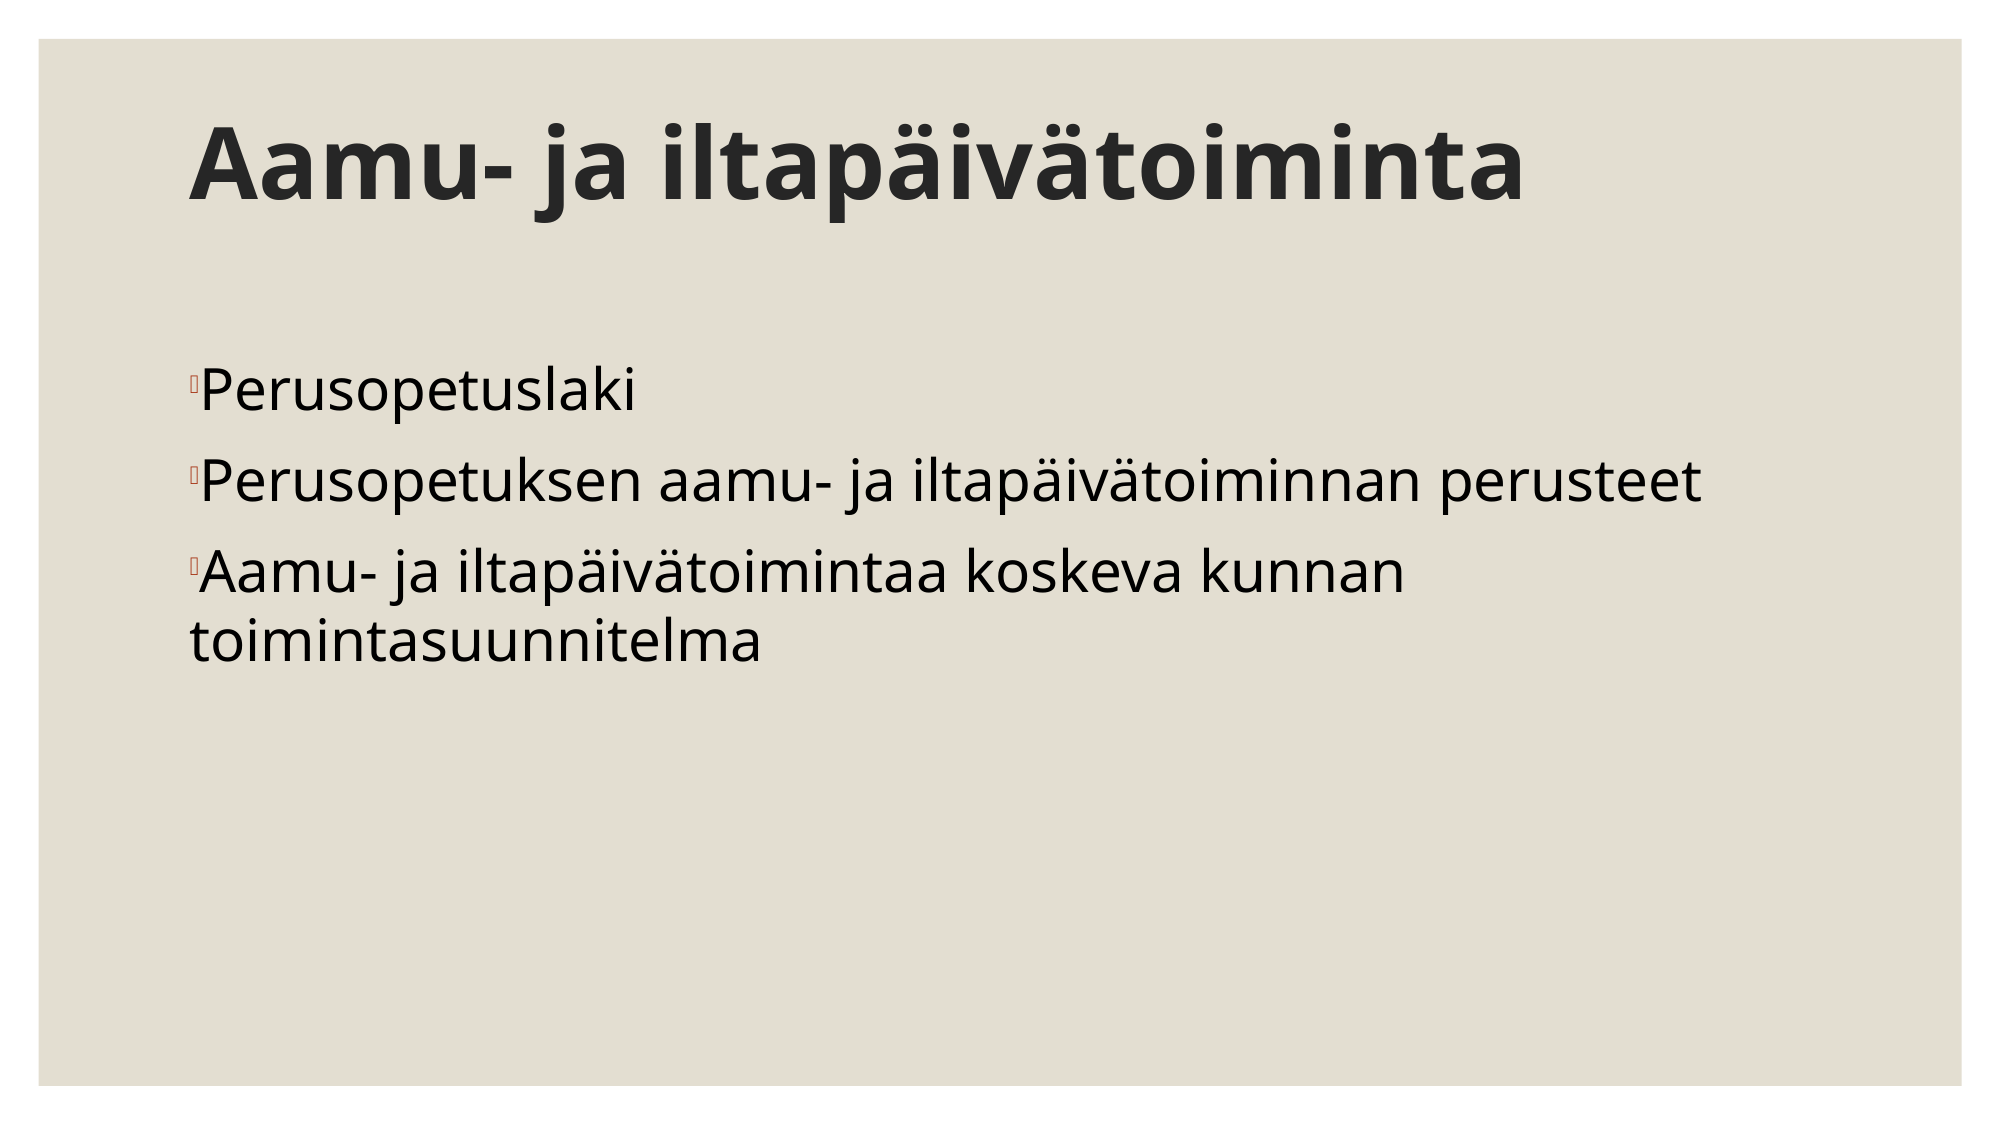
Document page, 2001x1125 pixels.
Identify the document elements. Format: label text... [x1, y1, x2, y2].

title Aamu- ja iltapäivätoiminta [174, 105, 1825, 331]
list Perusopetuslaki Perusopetuksen aamu- ja iltapäivätoiminnan perusteet Aamu- ja iltapäivätoimintaa koskeva kunnan toimintasuunnitelma [174, 345, 1825, 990]
